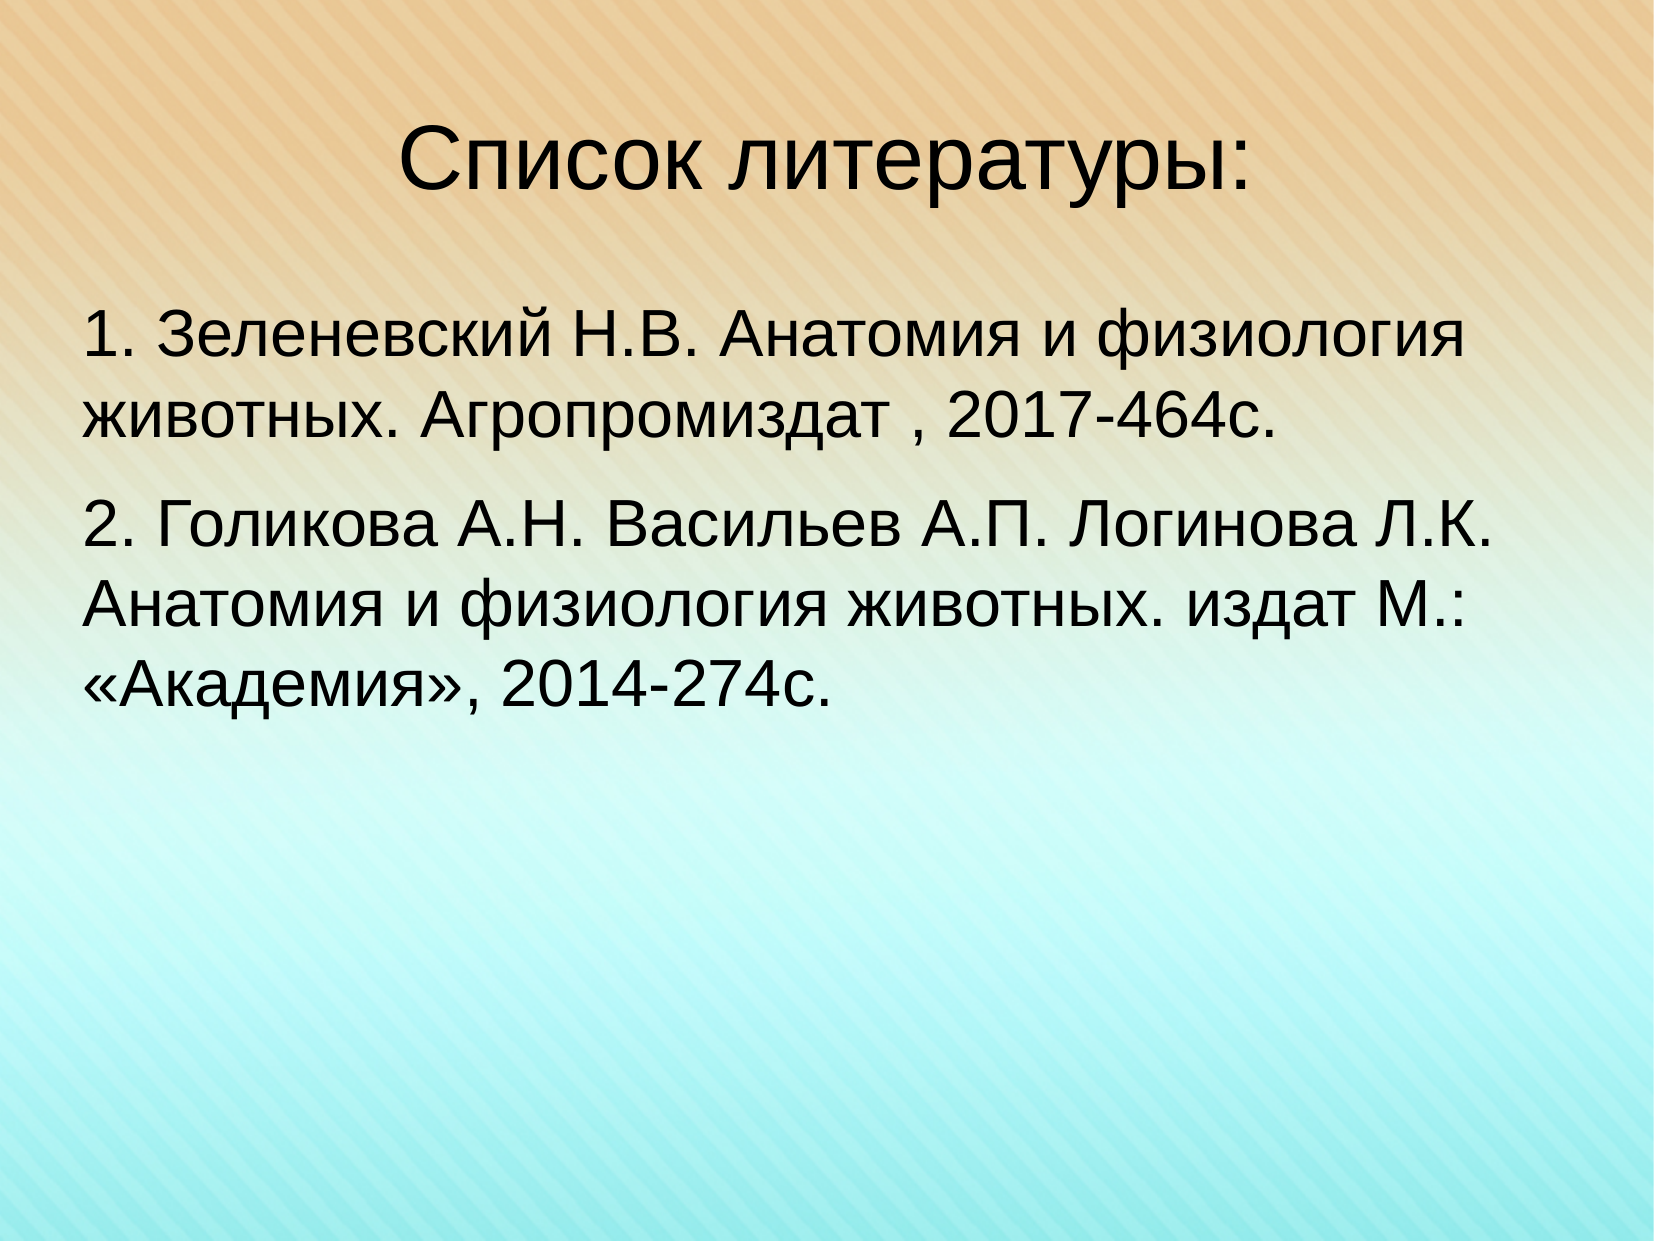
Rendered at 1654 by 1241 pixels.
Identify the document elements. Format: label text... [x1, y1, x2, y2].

title Список литературы: [82, 49, 1571, 257]
list 1. Зеленевский Н.В. Анатомия и физиология животных. Агропромиздат , 2017-464с. 2. Голикова А.Н. Васильев А.П. Логинова Л.К. Анатомия и физиология животных. издат М.: «Академия», 2014-274с. [82, 290, 1571, 1109]
